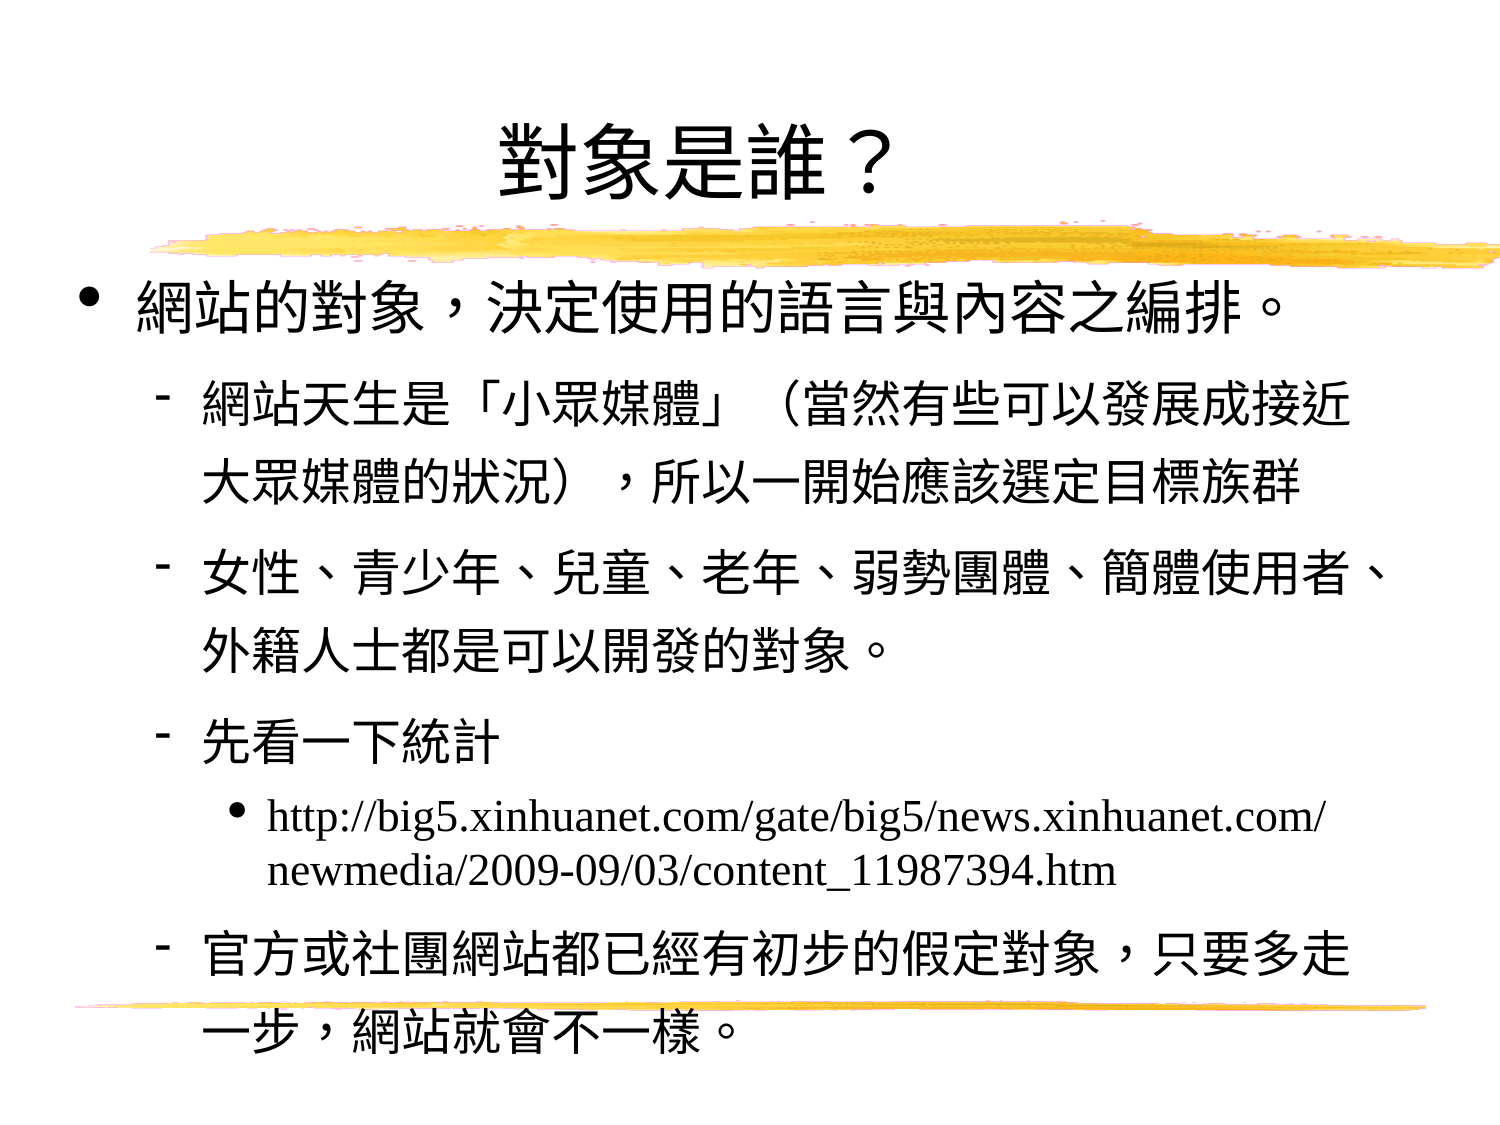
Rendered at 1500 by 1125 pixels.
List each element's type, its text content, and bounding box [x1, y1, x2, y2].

picture [150, 215, 1500, 279]
picture [1412, 999, 1426, 1013]
list 網站的對象，決定使用的語言與內容之編排。 網站天生是「小眾媒體」（當然有些可以發展成接近大眾媒體的狀況），所以一開始應該選定目標族群 女性、青少年、兒童、老年、弱勢團體、簡體使用者、外籍人士都是可以開發的對象。 先看一下統計 http://big5.xinhuanet.com/gate/big5/news.xinhuanet.com/newmedia/2009-09/03/content_11987394.htm 官方或社團網站都已經有初步的假定對象，只要多走一步，網站就會不一樣。 [64, 253, 1412, 1059]
title 對象是誰？ [66, 37, 1342, 225]
